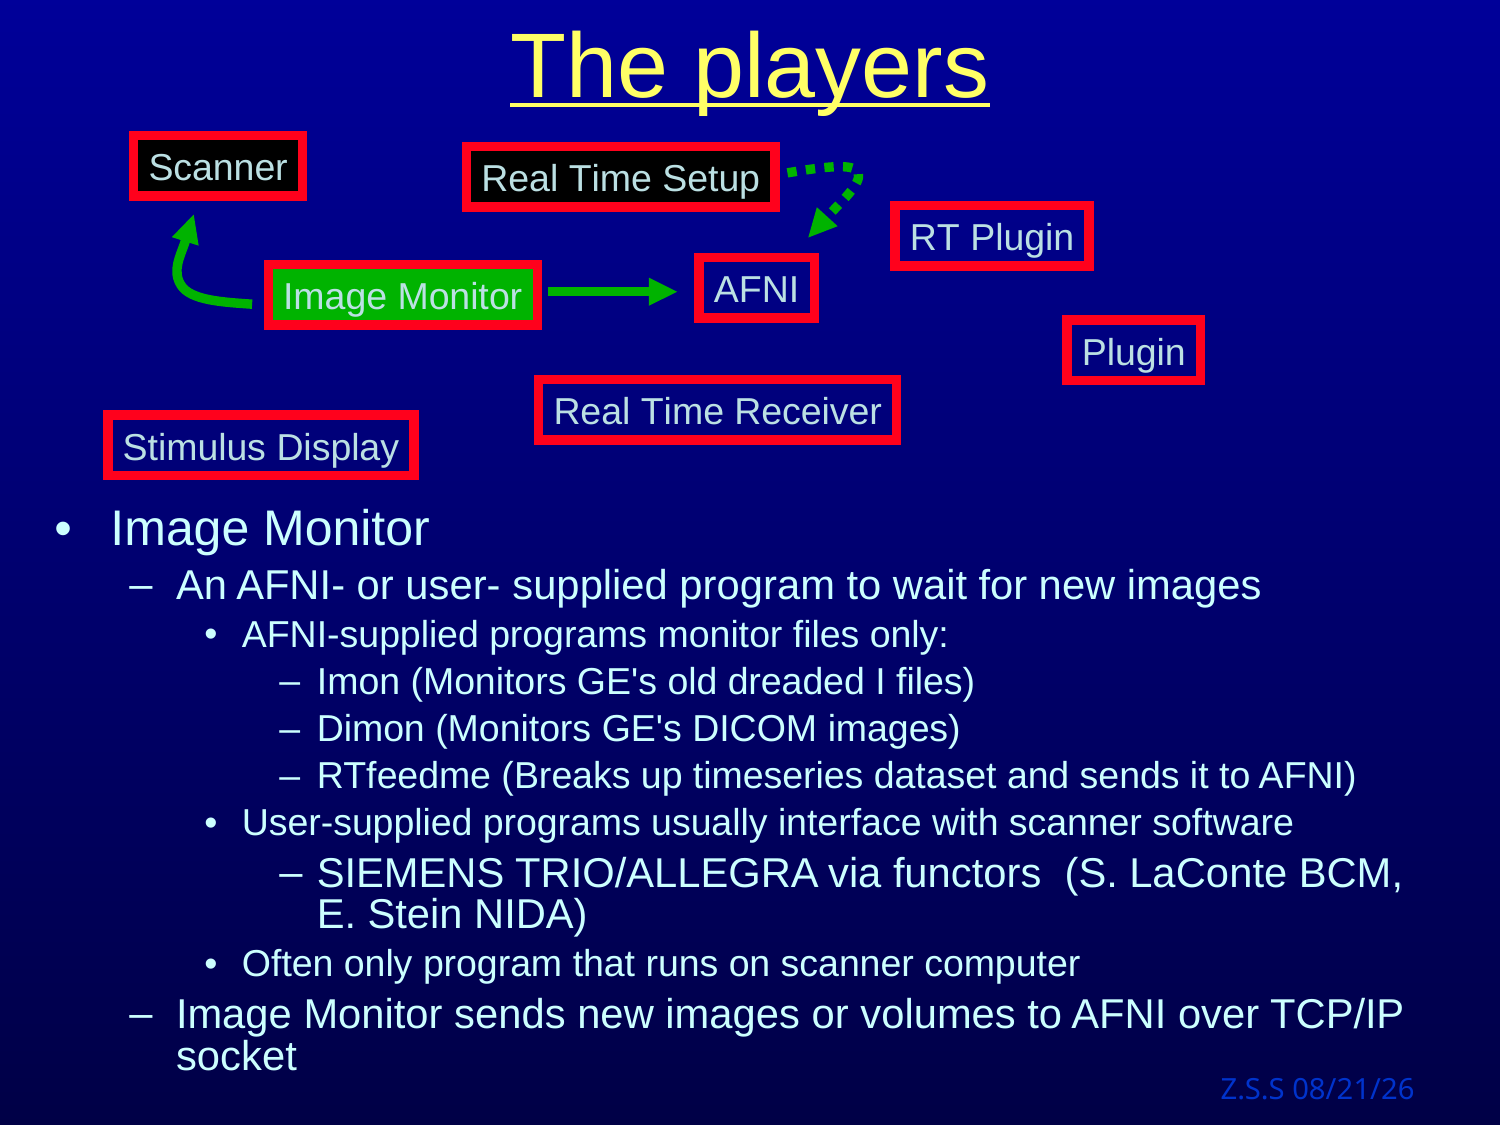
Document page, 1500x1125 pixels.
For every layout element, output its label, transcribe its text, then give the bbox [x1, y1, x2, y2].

text_box Real Time Setup [466, 146, 776, 208]
text_box Scanner [133, 135, 303, 196]
list Image Monitor An AFNI- or user- supplied program to wait for new images AFNI-supplied programs monitor files only: Imon (Monitors GE's old dreaded I files) Dimon (Monitors GE's DICOM images) RTfeedme (Breaks up timeseries dataset and sends it to AFNI) User-supplied programs usually interface with scanner software SIEMENS TRIO/ALLEGRA via functors (S. LaConte BCM, E. Stein NIDA) Often only program that runs on scanner computer Image Monitor sends new images or volumes to AFNI over TCP/IP socket [39, 497, 1440, 1125]
text_box Image Monitor [268, 264, 538, 325]
text_box Real Time Receiver [538, 379, 897, 440]
text_box RT Plugin [895, 205, 1090, 266]
title The players [75, 0, 1426, 160]
text_box Stimulus Display [107, 414, 415, 476]
text_box AFNI [699, 257, 815, 319]
text_box Plugin [1067, 320, 1201, 381]
